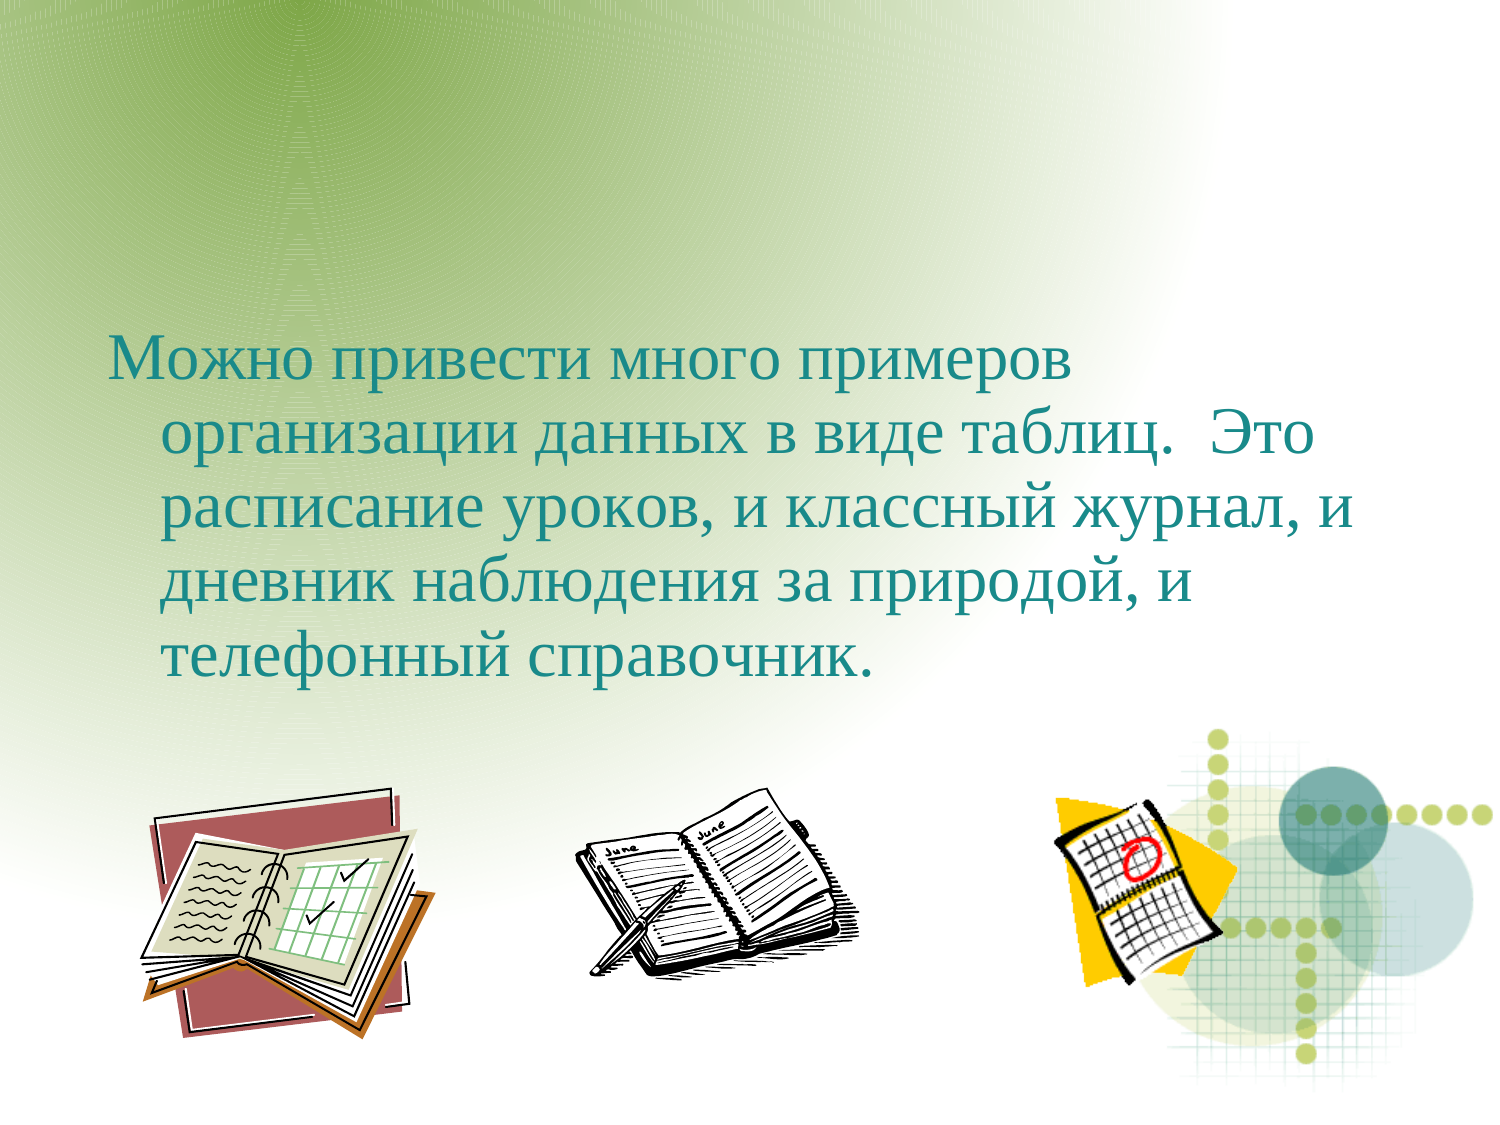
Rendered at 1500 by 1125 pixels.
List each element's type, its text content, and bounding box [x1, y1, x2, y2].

title [75, 47, 1426, 276]
picture [1037, 718, 1500, 1098]
picture [575, 787, 860, 981]
list Можно привести много примеров организации данных в виде таблиц. Это расписание уроков, и классный журнал, и дневник наблюдения за природой, и телефонный справочник. [75, 312, 1426, 988]
picture [137, 787, 436, 1040]
